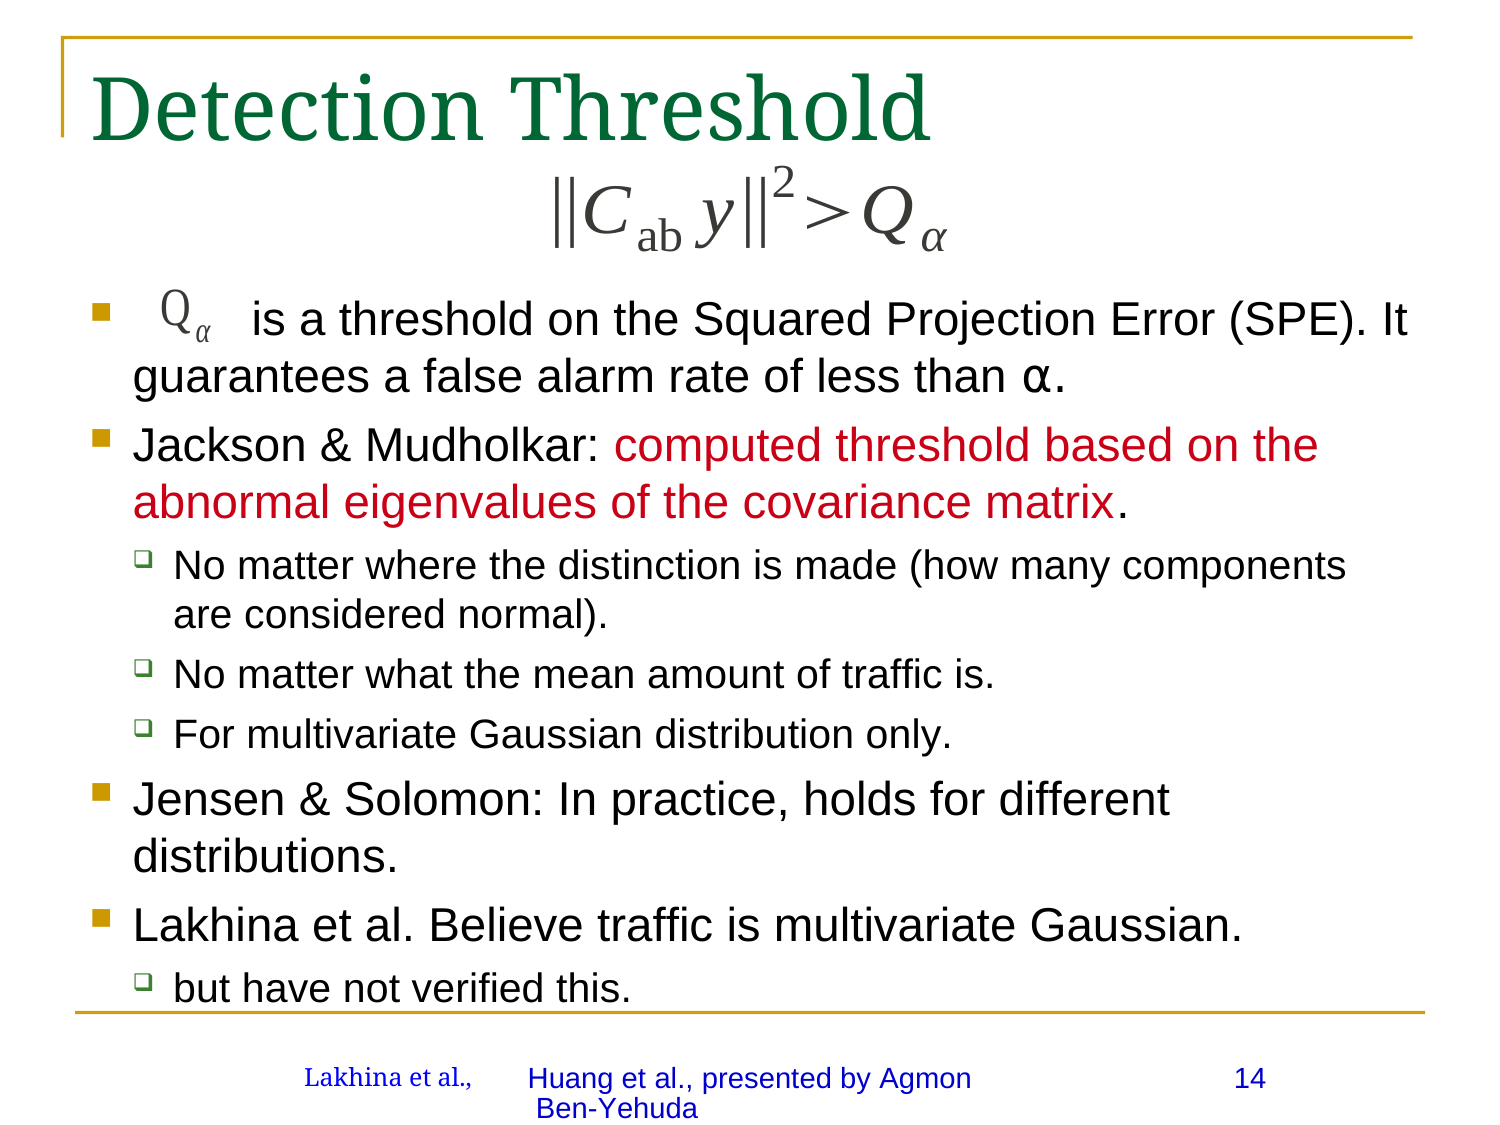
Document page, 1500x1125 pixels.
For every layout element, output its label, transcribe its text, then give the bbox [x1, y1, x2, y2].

chart [76, 278, 230, 350]
text_box Lakhina et al., [74, 1050, 488, 1100]
chart [525, 157, 974, 263]
title Detection Threshold [75, 45, 1426, 225]
list is a threshold on the Squared Projection Error (SPE). It guarantees a false alarm rate of less than α. Jackson & Mudholkar: computed threshold based on the abnormal eigenvalues of the covariance matrix. No matter where the distinction is made (how many components are considered normal). No matter what the mean amount of traffic is. For multivariate Gaussian distribution only. Jensen & Solomon: In practice, holds for different distributions. Lakhina et al. Believe traffic is multivariate Gaussian. but have not verified this. [75, 280, 1426, 1024]
